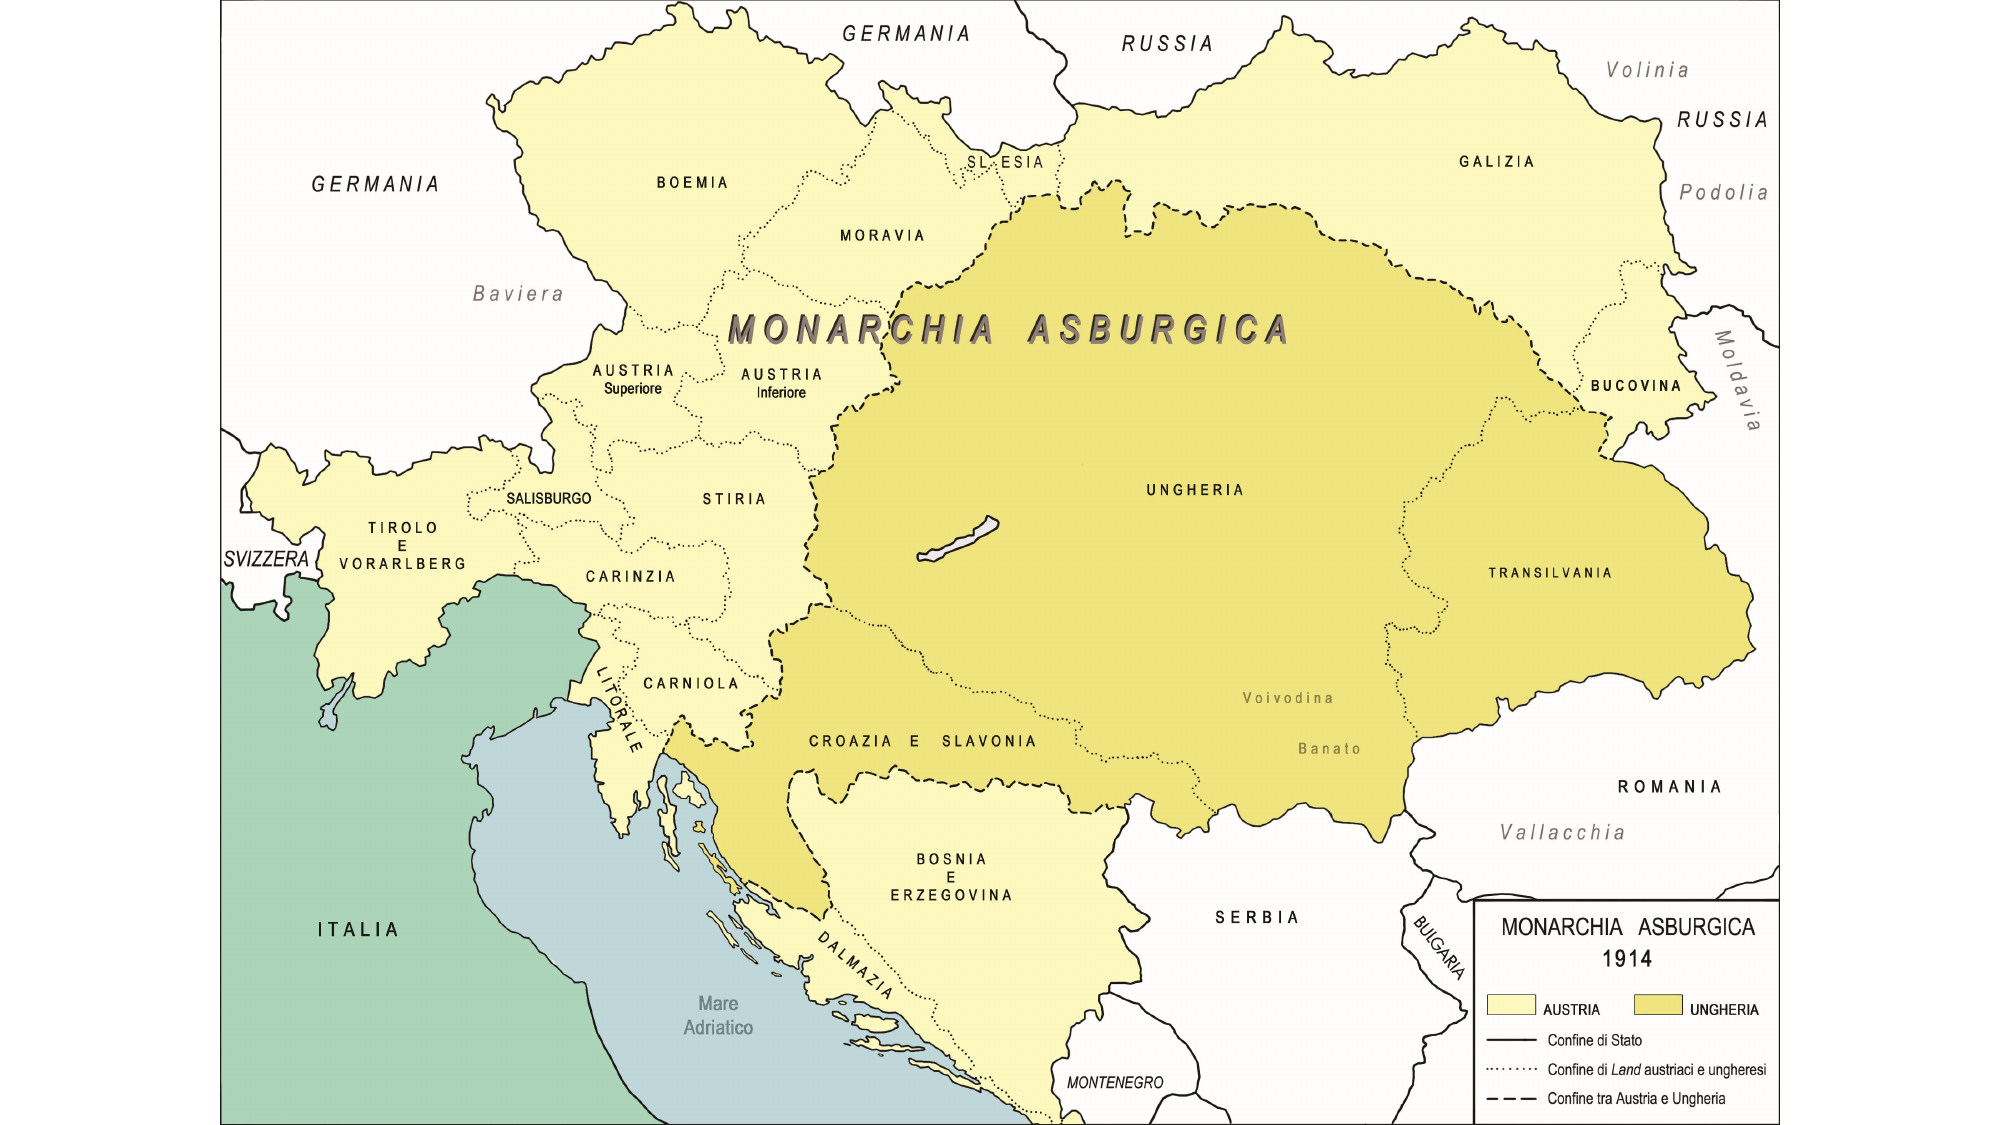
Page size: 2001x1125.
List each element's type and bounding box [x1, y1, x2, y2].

picture [220, 0, 1780, 1125]
